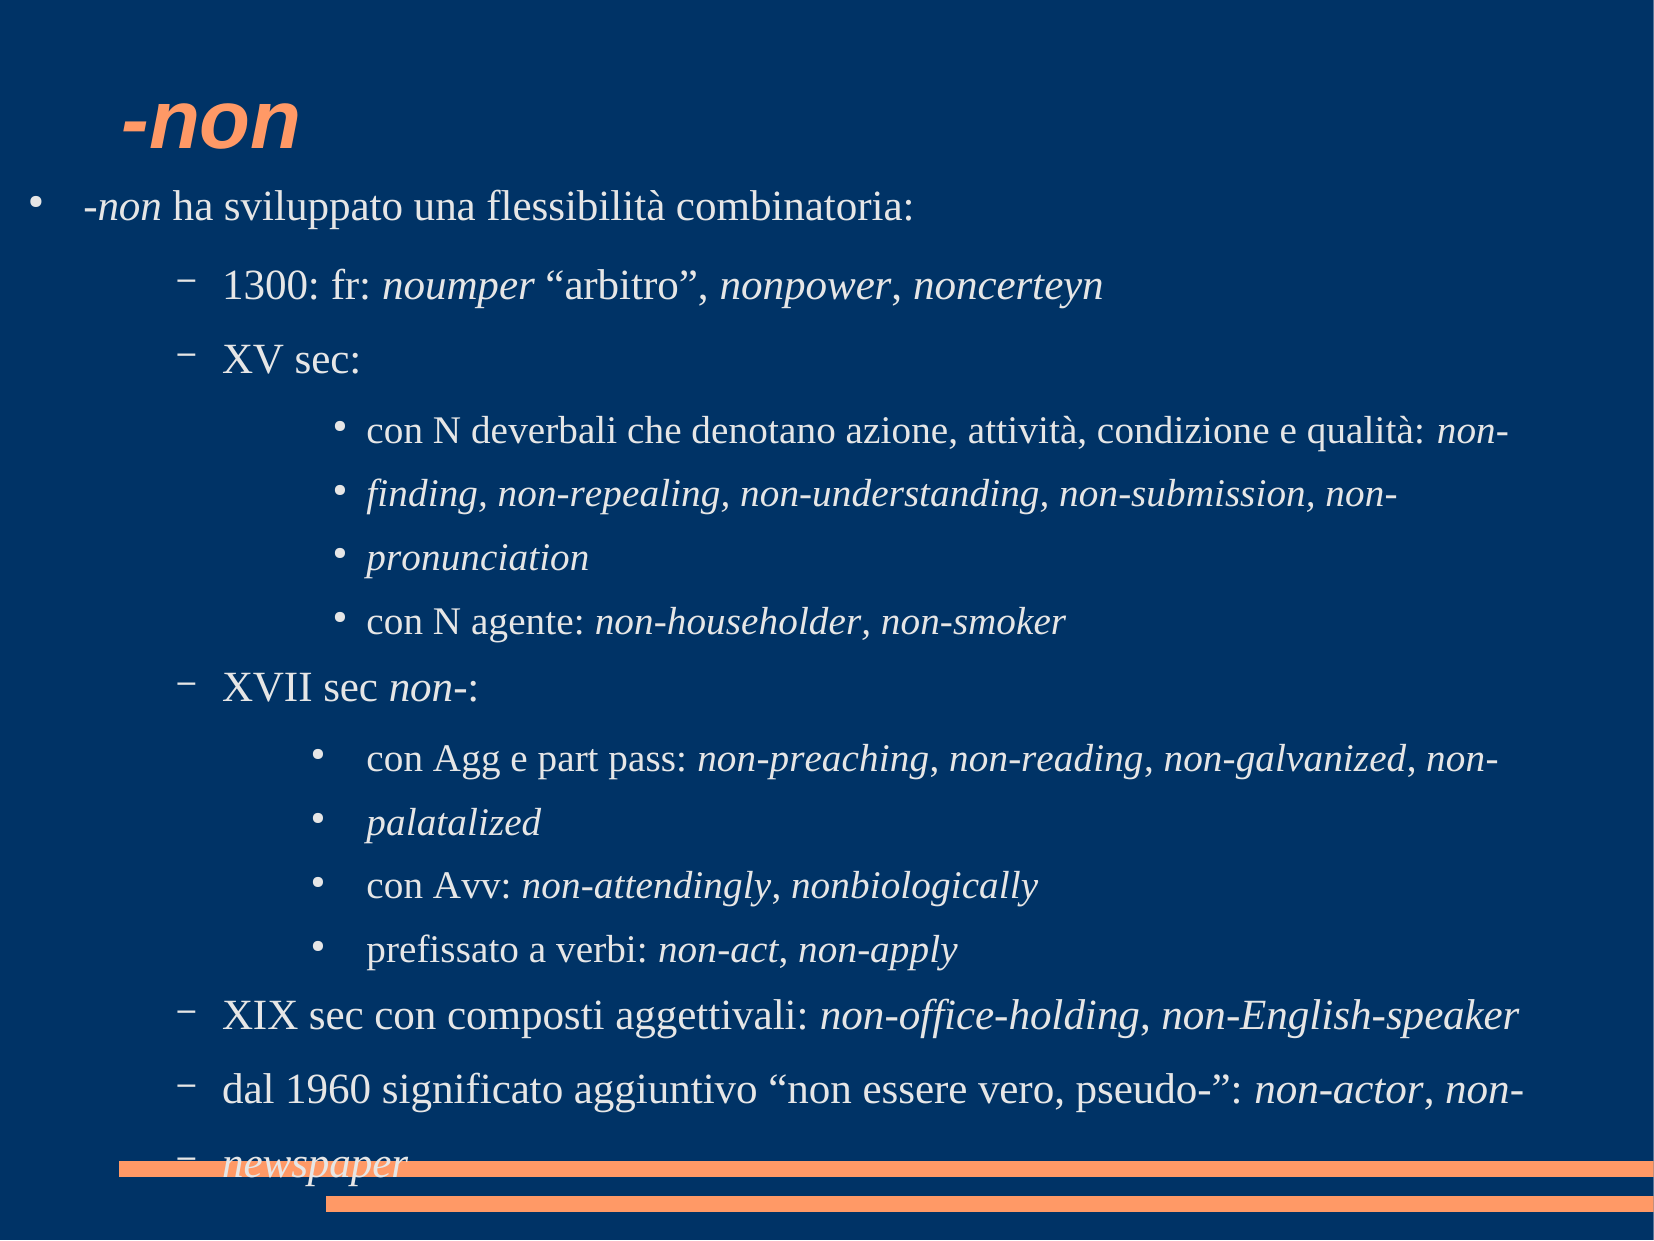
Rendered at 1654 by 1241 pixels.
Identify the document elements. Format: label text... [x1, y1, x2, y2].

list -non ha sviluppato una flessibilità combinatoria: 1300: fr: noumper “arbitro”, nonpower, noncerteyn XV sec: con N deverbali che denotano azione, attività, condizione e qualità: non- finding, non-repealing, non-understanding, non-submission, non- pronunciation con N agente: non-householder, non-smoker XVII sec non-: con Agg e part pass: non-preaching, non-reading, non-galvanized, non- palatalized con Avv: non-attendingly, nonbiologically prefissato a verbi: non-act, non-apply XIX sec con composti aggettivali: non-office-holding, non-English-speaker dal 1960 significato aggiuntivo “non essere vero, pseudo-”: non-actor, non- newspaper [0, 177, 1654, 1241]
title -non [121, 53, 1534, 177]
